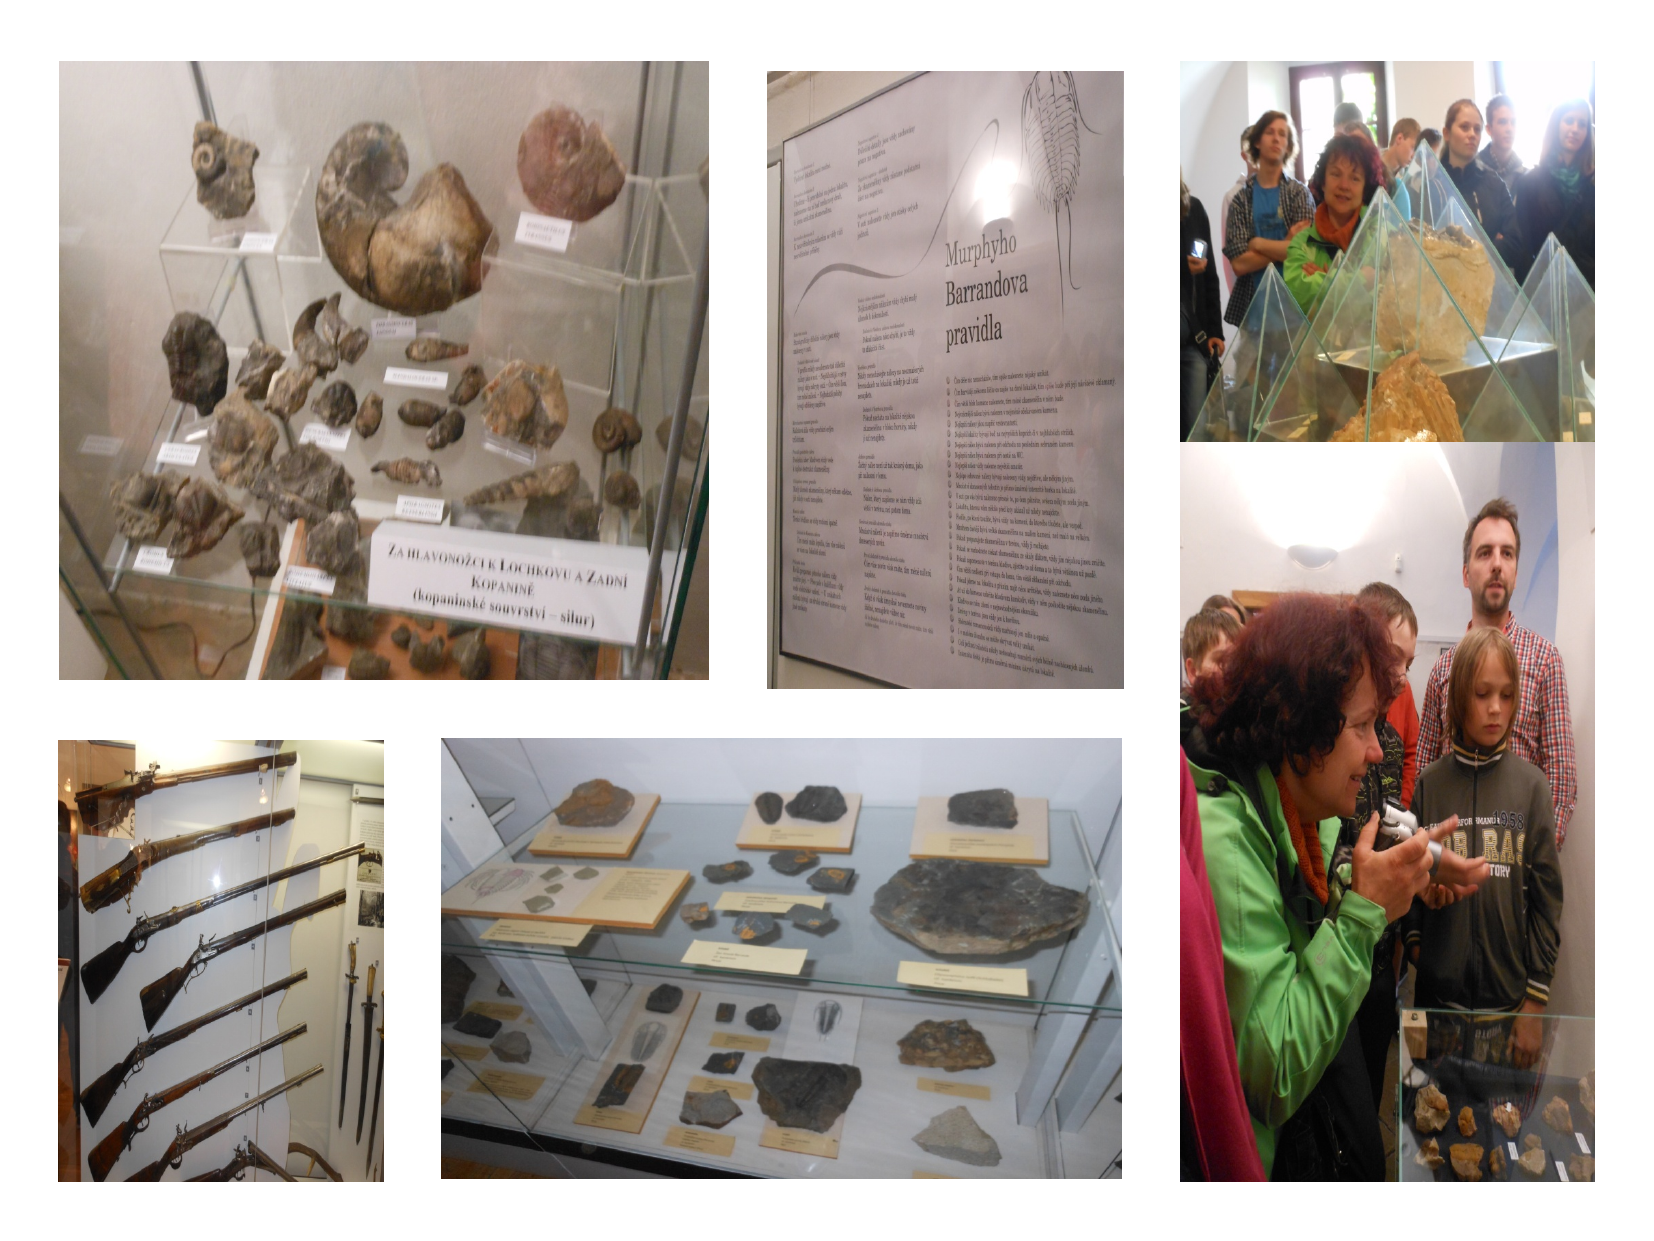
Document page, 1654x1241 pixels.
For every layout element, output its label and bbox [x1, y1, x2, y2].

picture [1180, 61, 1595, 1182]
picture [441, 738, 1122, 1179]
picture [767, 71, 1124, 689]
picture [58, 740, 384, 1182]
picture [59, 61, 709, 680]
